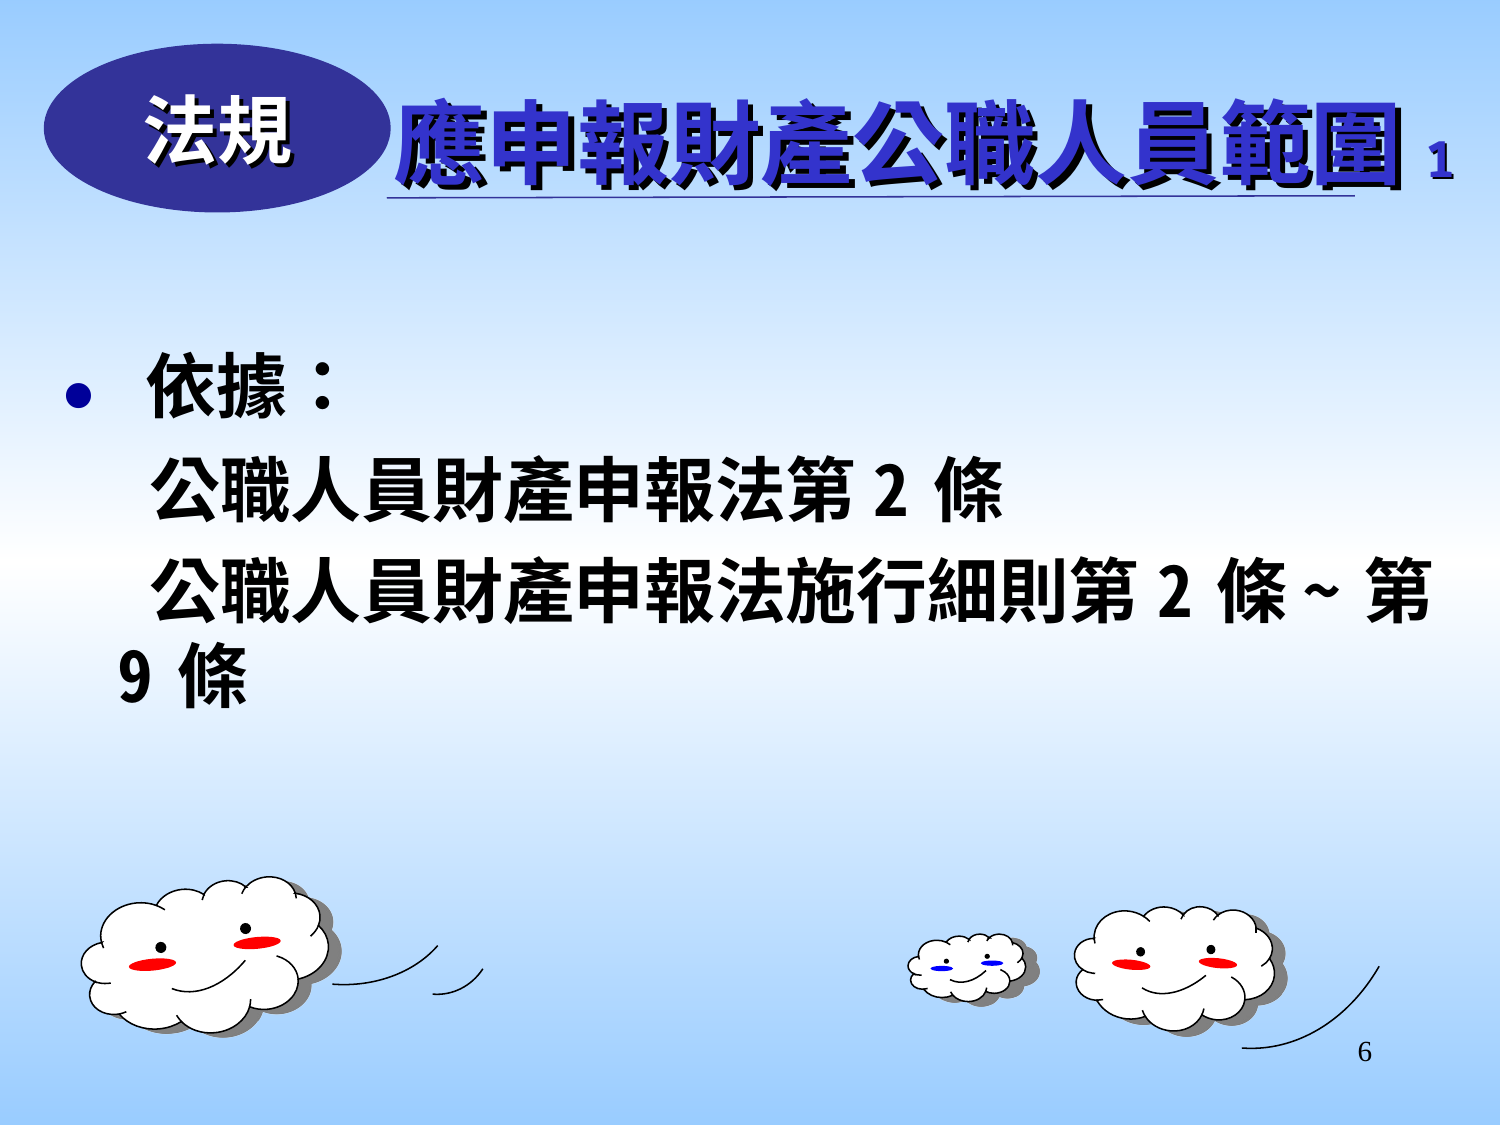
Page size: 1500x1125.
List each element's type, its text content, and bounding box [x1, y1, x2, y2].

text_box [908, 934, 1026, 1002]
table_cell [0, 13, 1500, 17]
table_cell （超過5年） [244, 1009, 294, 1019]
title 應申報財產公職人員範圍1 [79, 46, 1500, 235]
text_box [81, 876, 329, 1033]
text_box <編號> [1074, 1024, 1388, 1100]
table_cell [203, 1033, 243, 1037]
list ● 依據： 公職人員財產申報法第2條 公職人員財產申報法施行細則第2條~第9條 [46, 334, 1471, 1009]
text_box 法規 [43, 77, 79, 180]
table_cell （超過5年） [1230, 1009, 1256, 1019]
text_box [1074, 906, 1275, 1031]
